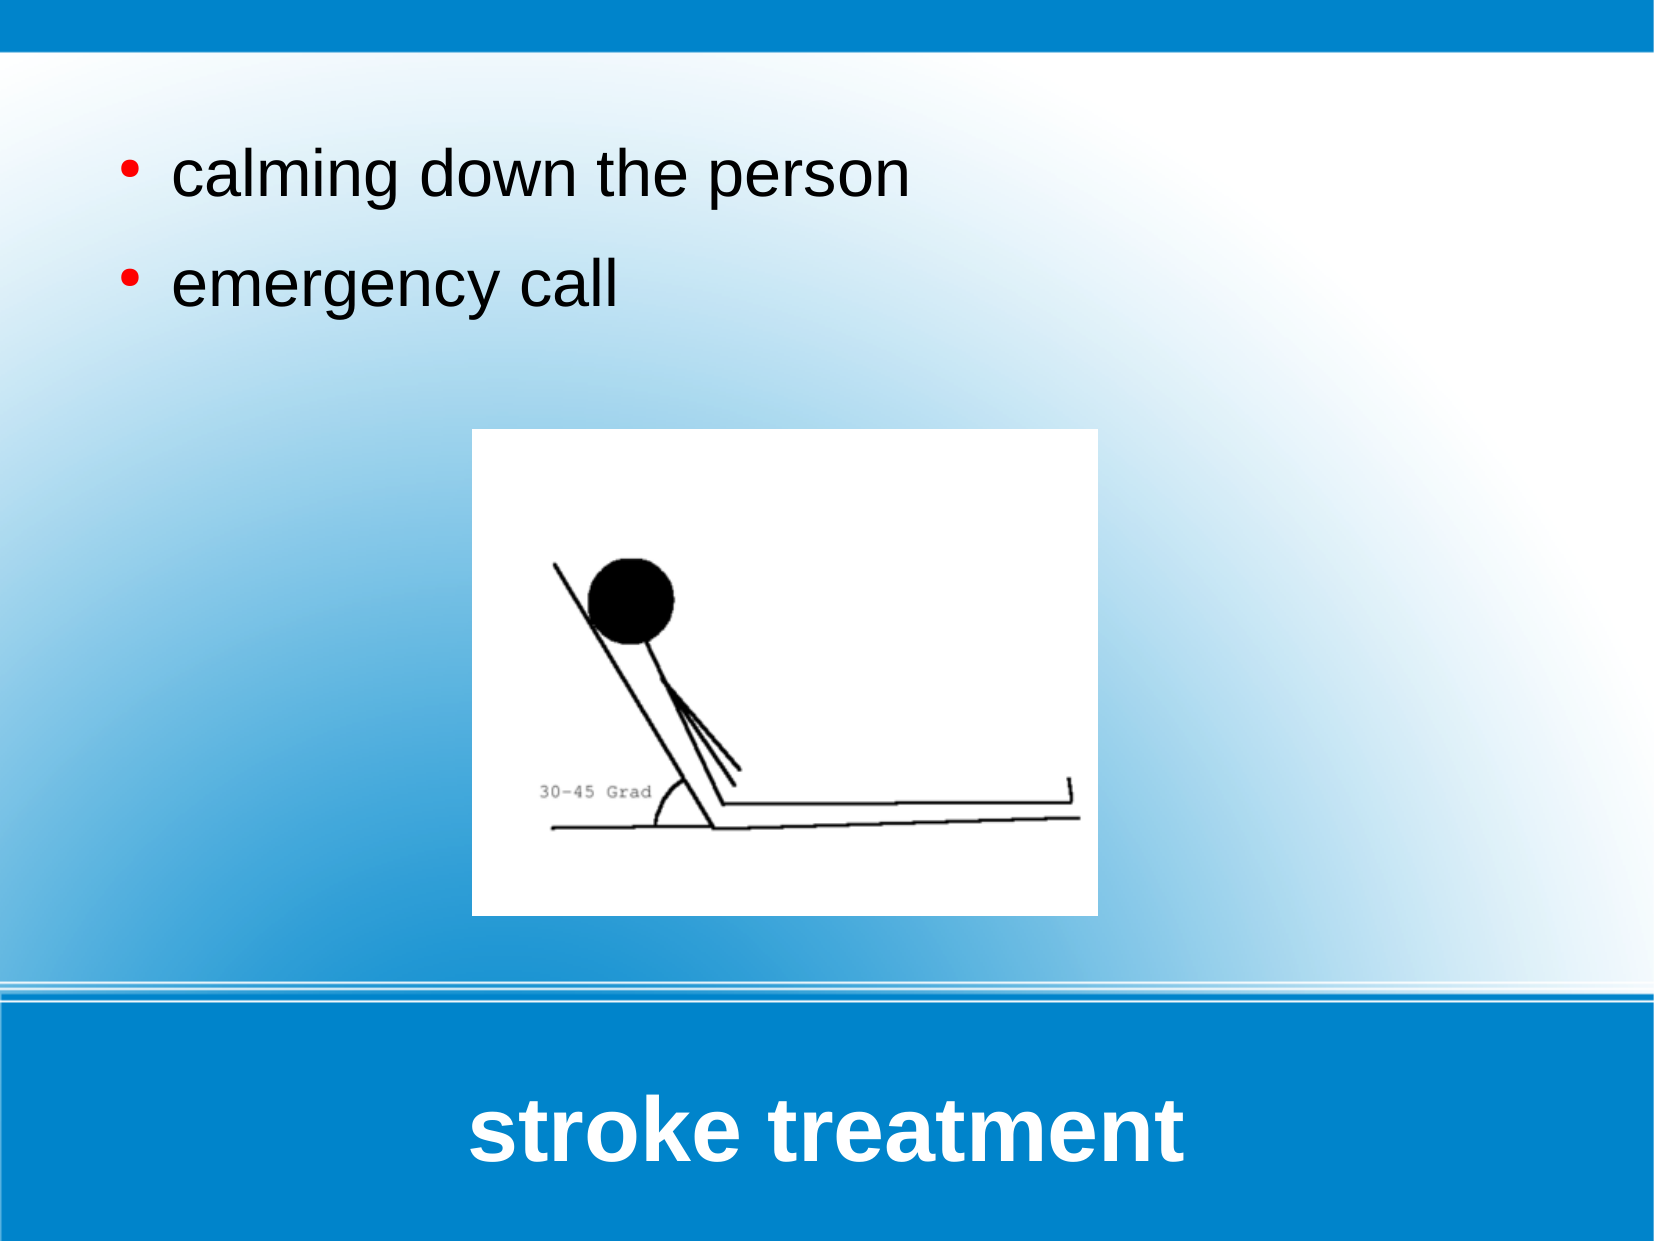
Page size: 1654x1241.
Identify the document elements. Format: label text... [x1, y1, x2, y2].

list calming down the person emergency call [82, 129, 1571, 810]
picture [472, 429, 1098, 916]
title stroke treatment [82, 1021, 1571, 1229]
